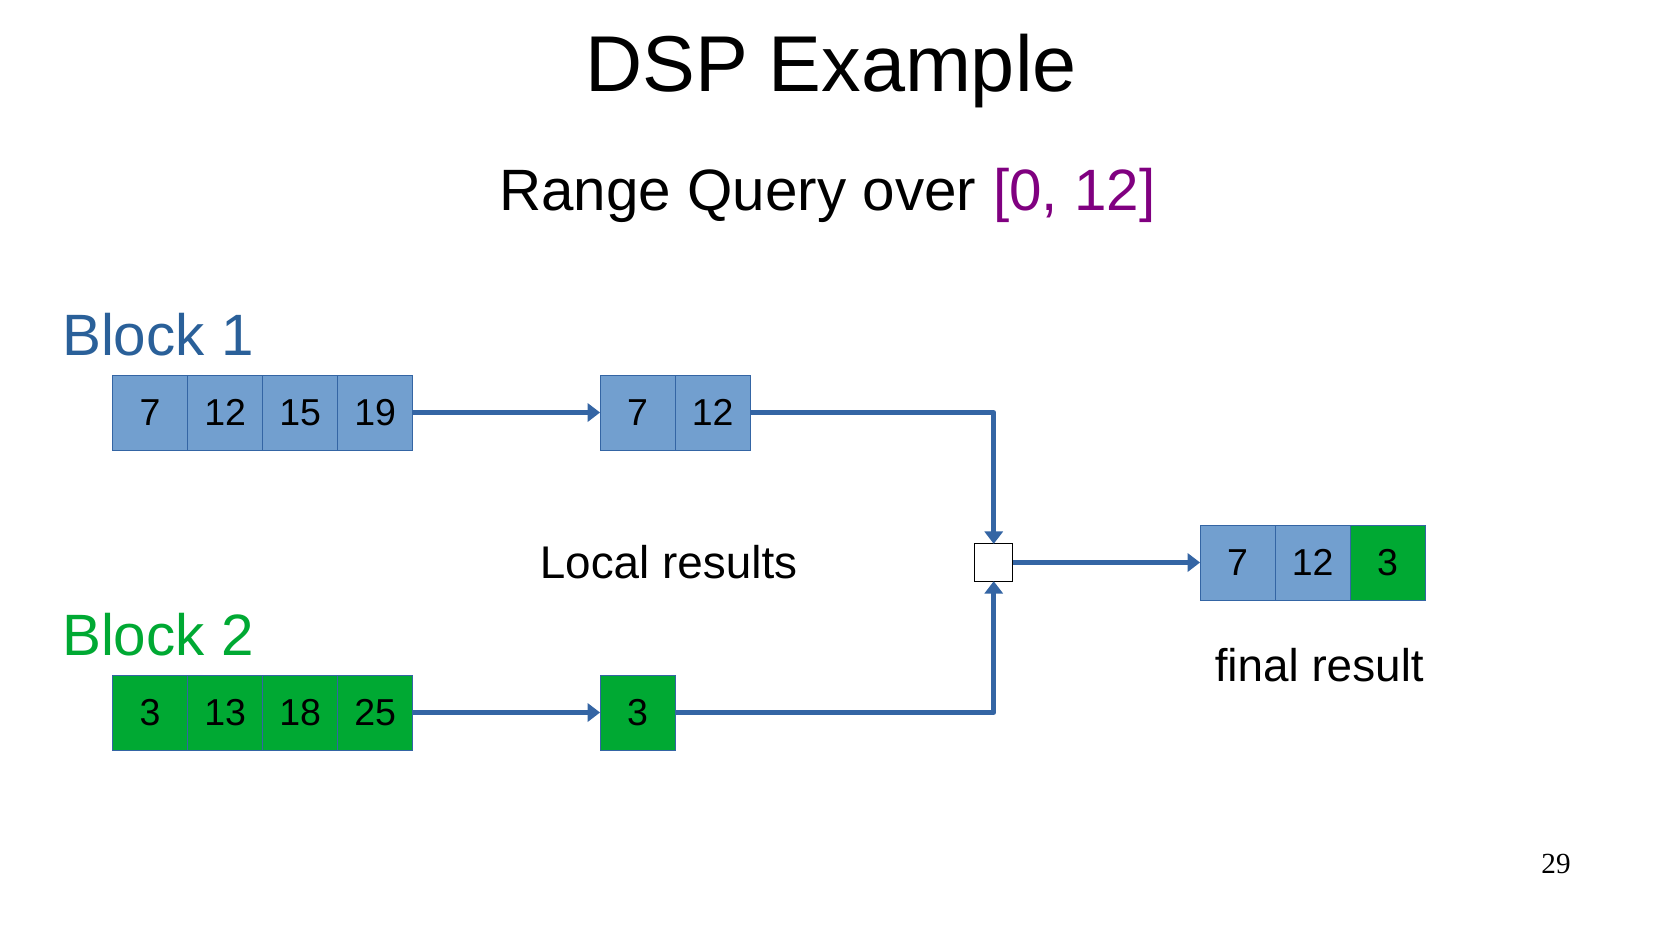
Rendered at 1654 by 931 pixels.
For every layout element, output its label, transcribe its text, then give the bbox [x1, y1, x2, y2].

text_box 7 [600, 375, 676, 451]
text_box final result [1200, 632, 1463, 751]
text_box Block 2 [47, 595, 269, 676]
text_box 7 [112, 376, 188, 451]
text_box 7 [1200, 525, 1276, 601]
text_box 18 [263, 675, 338, 751]
text_box Local results [525, 529, 812, 596]
text_box 12 [188, 376, 262, 451]
text_box 12 [1276, 525, 1350, 601]
title DSP Example [86, 0, 1576, 142]
text_box [974, 543, 1013, 582]
text_box 3 [1350, 525, 1426, 601]
text_box 25 [338, 675, 413, 751]
text_box 12 [676, 375, 751, 451]
text_box 13 [187, 676, 263, 751]
text_box 15 [262, 375, 338, 451]
text_box 19 [338, 375, 413, 451]
text_box 3 [600, 675, 676, 751]
text_box 3 [112, 676, 187, 751]
text_box Range Query over [0, 12] [484, 150, 1169, 263]
text_box Block 1 [47, 295, 269, 376]
